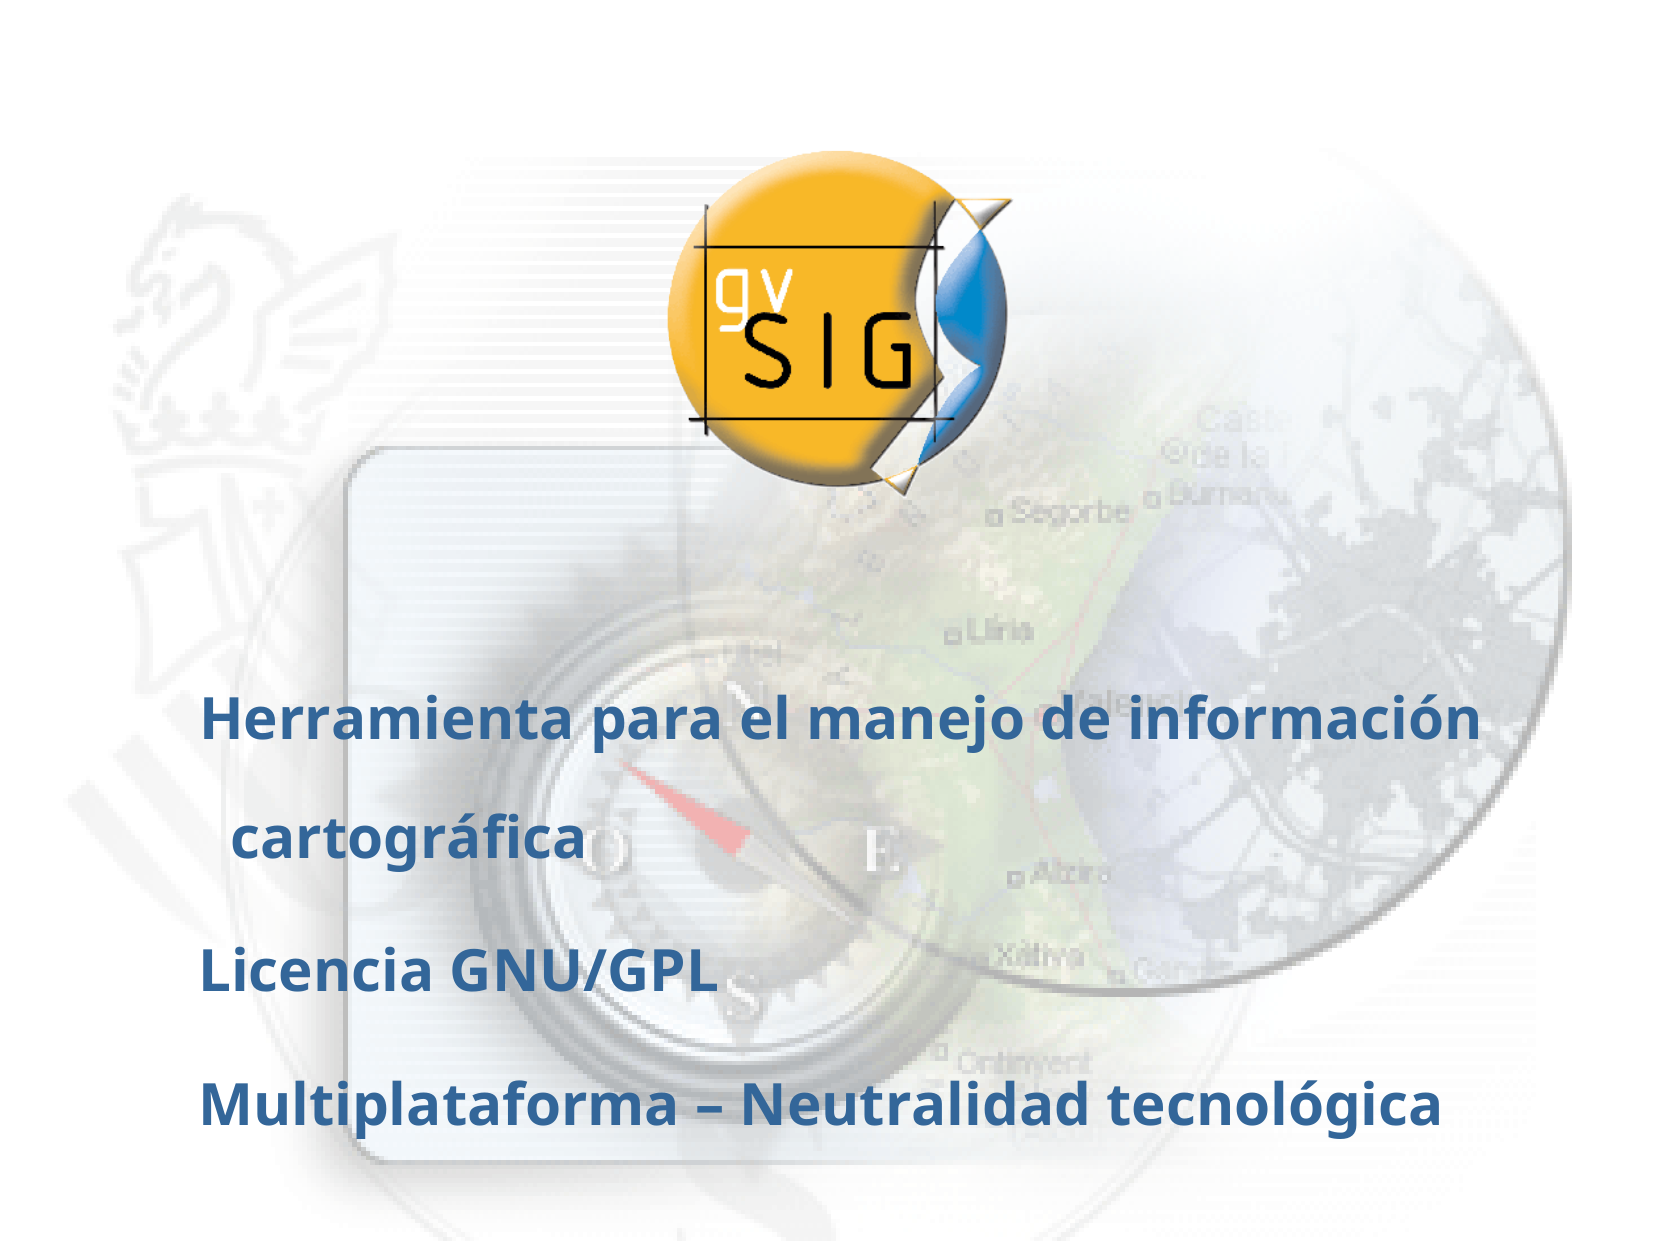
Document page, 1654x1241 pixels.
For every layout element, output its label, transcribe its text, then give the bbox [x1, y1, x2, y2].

list Herramienta para el manejo de información cartográfica Licencia GNU/GPL Multiplataforma – Neutralidad tecnológica [88, 525, 1571, 1117]
picture [661, 147, 1016, 501]
